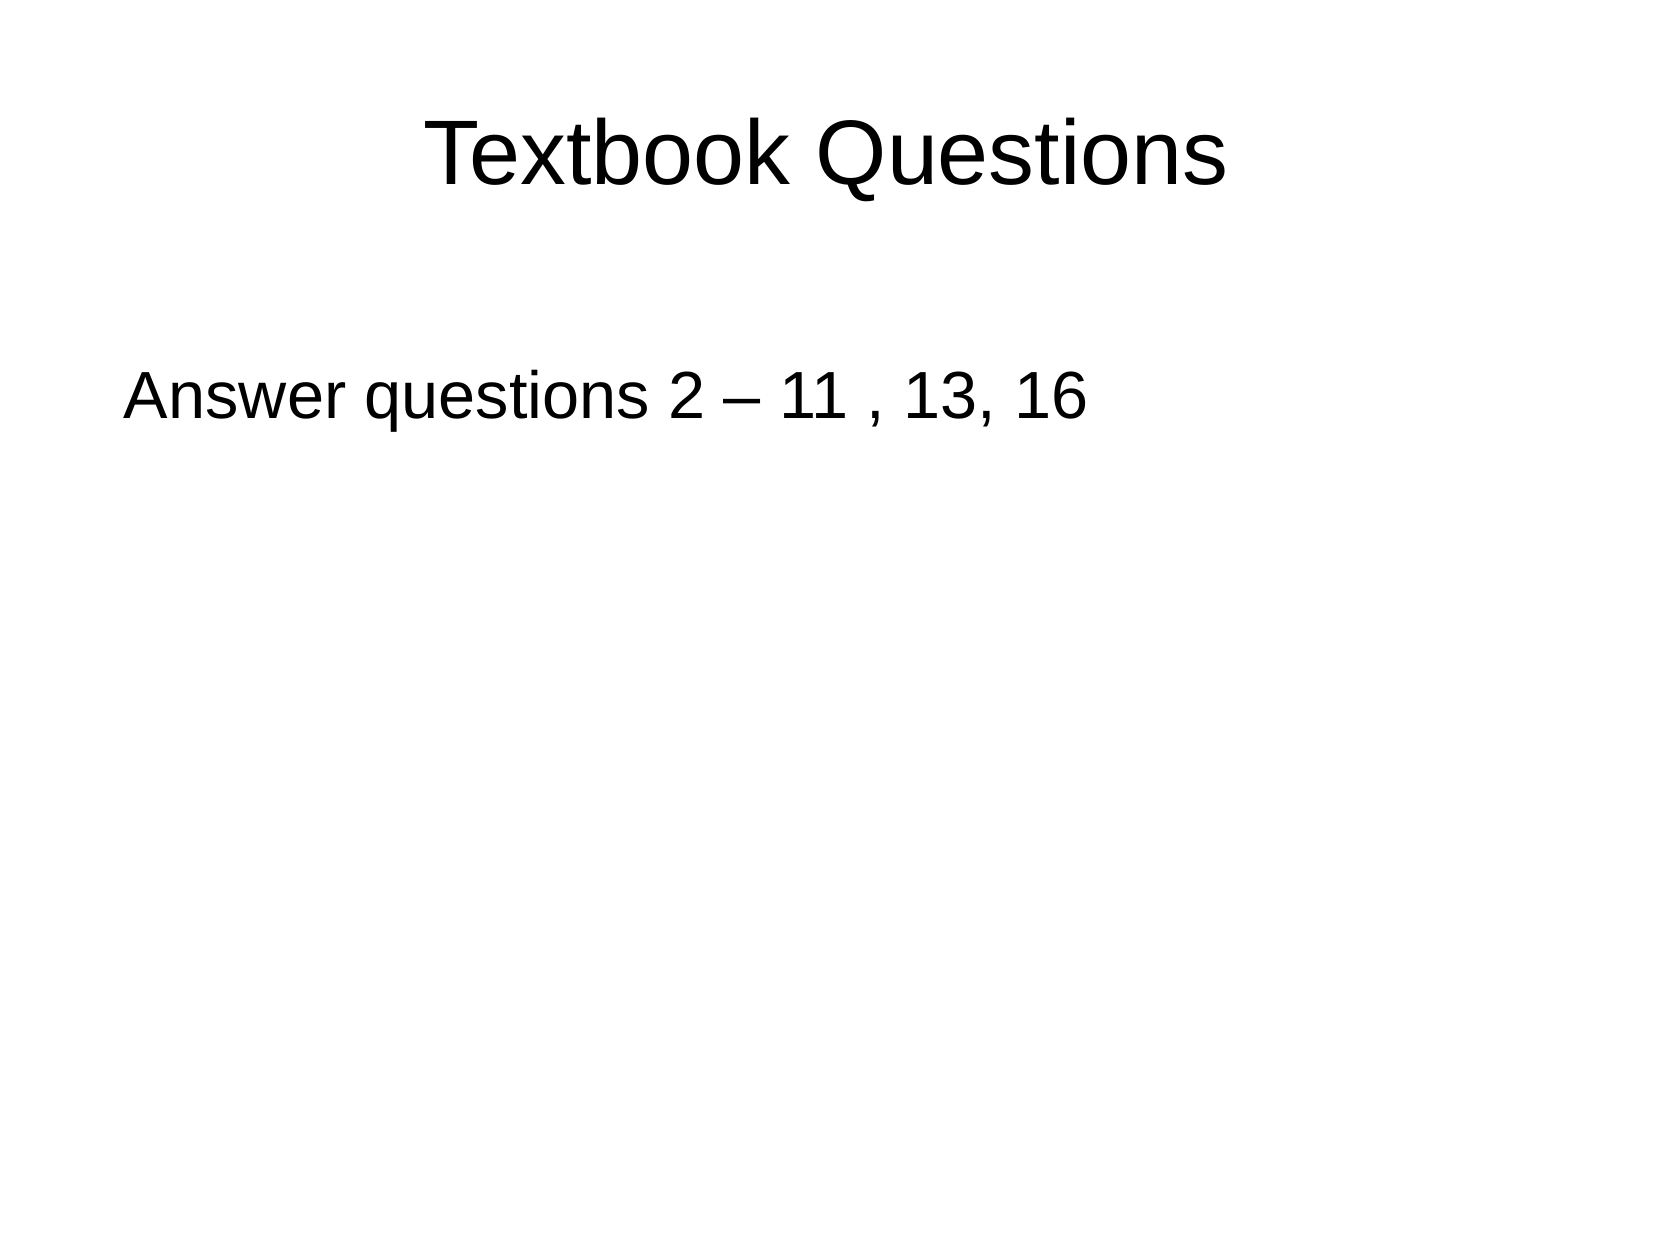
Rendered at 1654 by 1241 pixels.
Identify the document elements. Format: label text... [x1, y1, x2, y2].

title Textbook Questions [82, 49, 1571, 257]
list Answer questions 2 – 11 , 13, 16 [124, 358, 1530, 1088]
